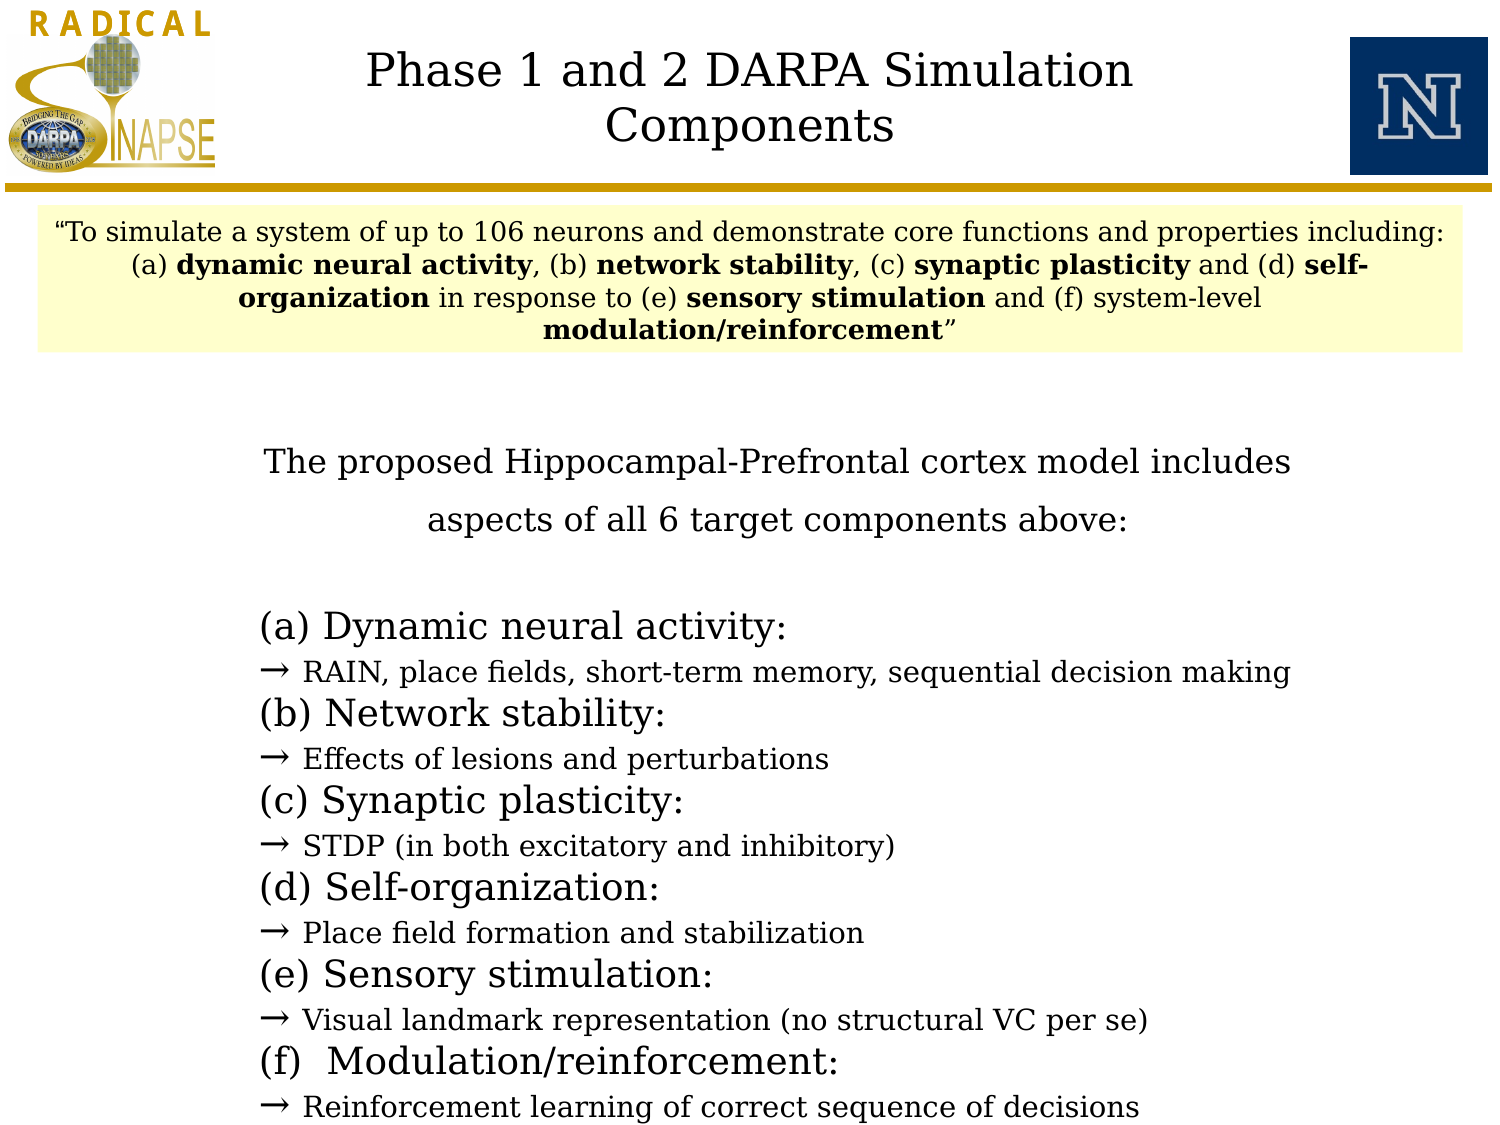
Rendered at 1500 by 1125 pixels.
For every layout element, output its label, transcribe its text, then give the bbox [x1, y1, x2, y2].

text_box The proposed Hippocampal-Prefrontal cortex model includes aspects of all 6 target components above: (a) Dynamic neural activity: → RAIN, place fields, short-term memory, sequential decision making (b) Network stability: → Effects of lesions and perturbations (c) Synaptic plasticity: → STDP (in both excitatory and inhibitory) (d) Self-organization: → Place field formation and stabilization (e) Sensory stimulation: → Visual landmark representation (no structural VC per se) (f) Modulation/reinforcement: → Reinforcement learning of correct sequence of decisions [187, 416, 1313, 1115]
picture [1350, 37, 1488, 175]
text_box “To simulate a system of up to 106 neurons and demonstrate core functions and properties including: (a) dynamic neural activity, (b) network stability, (c) synaptic plasticity and (d) self-organization in response to (e) sensory stimulation and (f) system-level modulation/reinforcement” [37, 205, 1463, 353]
text_box Phase 1 and 2 DARPA Simulation Components [212, 32, 1288, 121]
